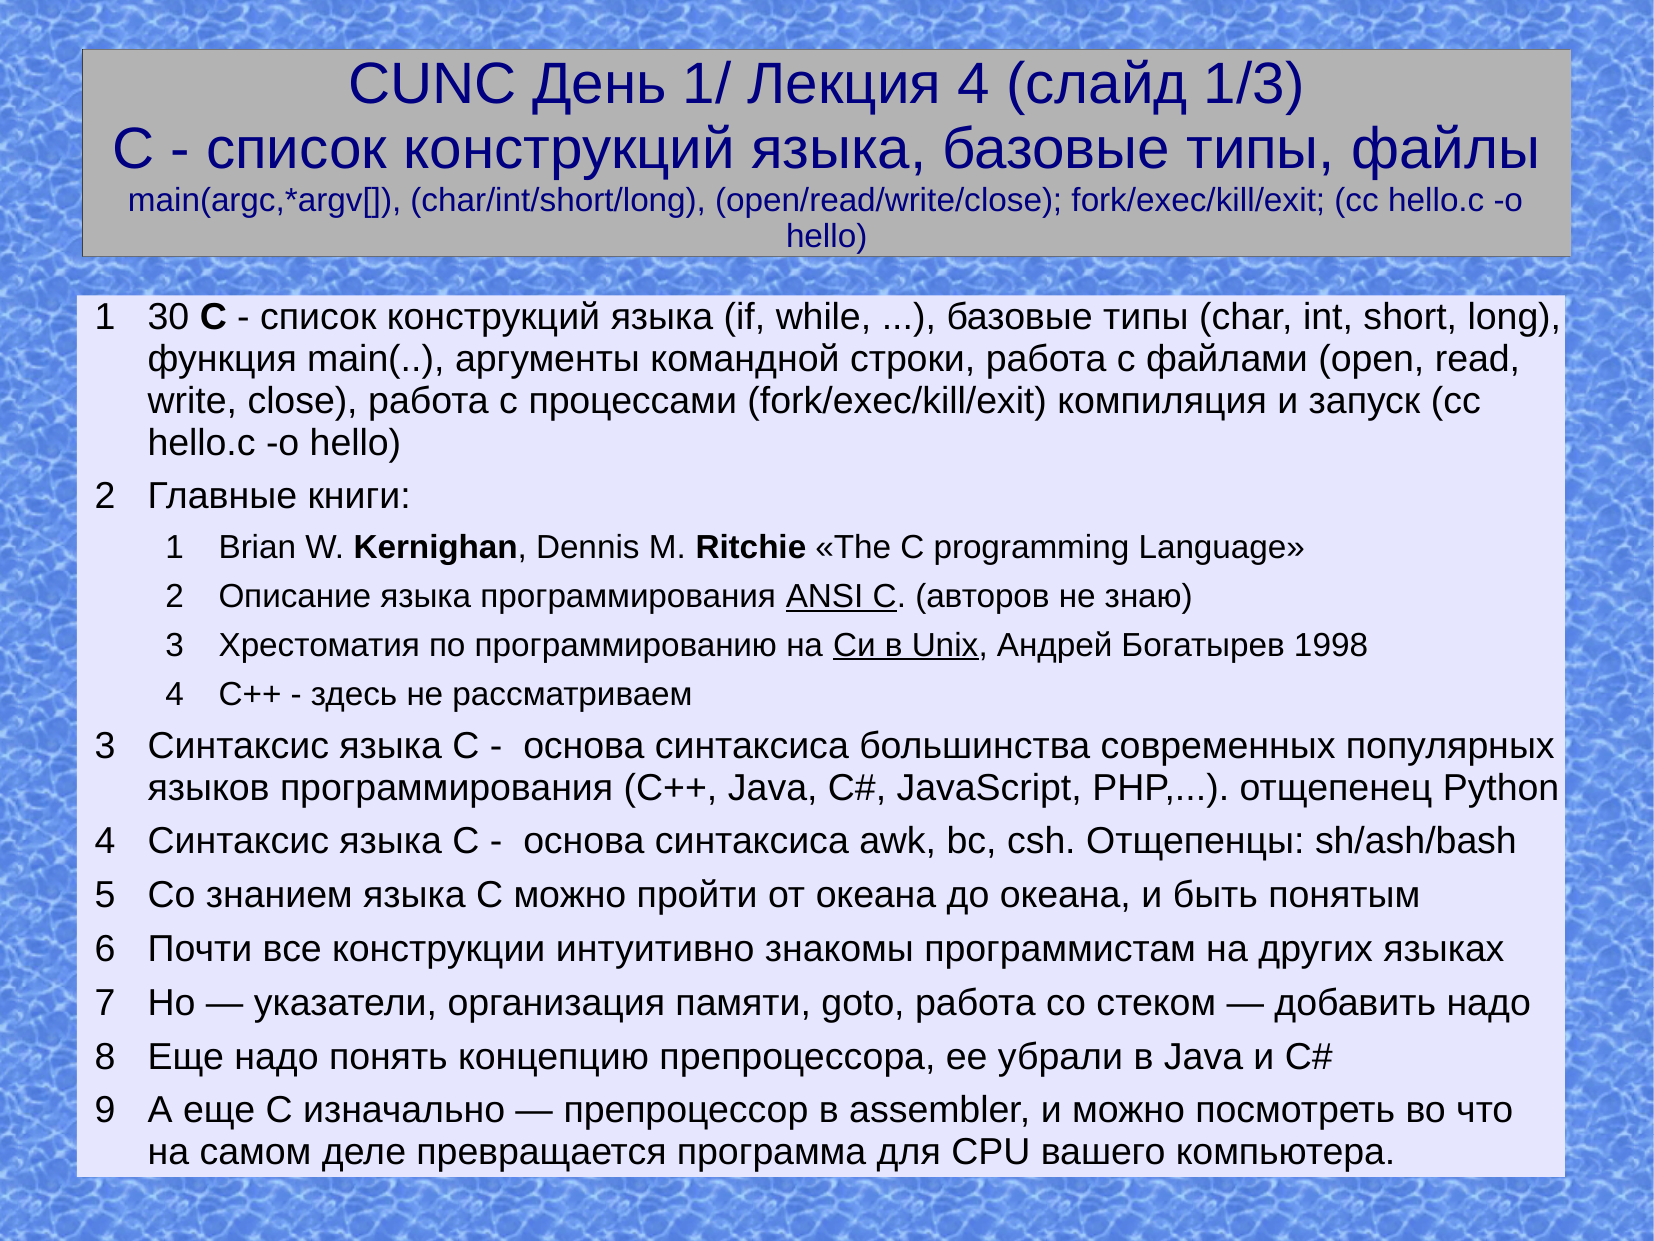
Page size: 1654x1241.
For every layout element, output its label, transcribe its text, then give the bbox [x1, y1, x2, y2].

title CUNC День 1/ Лекция 4 (слайд 1/3) C - список конструкций языка, базовые типы, файлы main(argc,*argv[]), (char/int/short/long), (open/read/write/close); fork/exec/kill/exit; (cc hello.c -o hello) [82, 49, 1571, 257]
picture [0, 0, 1654, 1241]
list 30 C - список конструкций языка (if, while, ...), базовые типы (char, int, short, long), функция main(..), аргументы командной строки, работа с файлами (open, read, write, close), работа с процессами (fork/exec/kill/exit) компиляция и запуск (cc hello.c -o hello) Главные книги: Brian W. Kernighan, Dennis M. Ritchie «The C programming Language» Описание языка программирования ANSI C. (авторов не знаю) Хрестоматия по программированию на Си в Unix, Андрей Богатырев 1998 С++ - здесь не рассматриваем Синтаксис языка C - основа синтаксиса большинства современных популярных языков программирования (C++, Java, С#, JavaScript, PHP,...). отщепенец Python Синтаксис языка C - основа синтаксиса awk, bc, csh. Отщепенцы: sh/ash/bash Со знанием языка C можно пройти от океана до океана, и быть понятым Почти все конструкции интуитивно знакомы программистам на других языках Но — указатели, организация памяти, goto, работа со стеком — добавить надо Еще надо понять концепцию препроцессора, ее убрали в Java и C# А еще С изначально — препроцессор в assembler, и можно посмотреть во что на самом деле превращается программа для CPU вашего компьютера. [76, 295, 1565, 1177]
